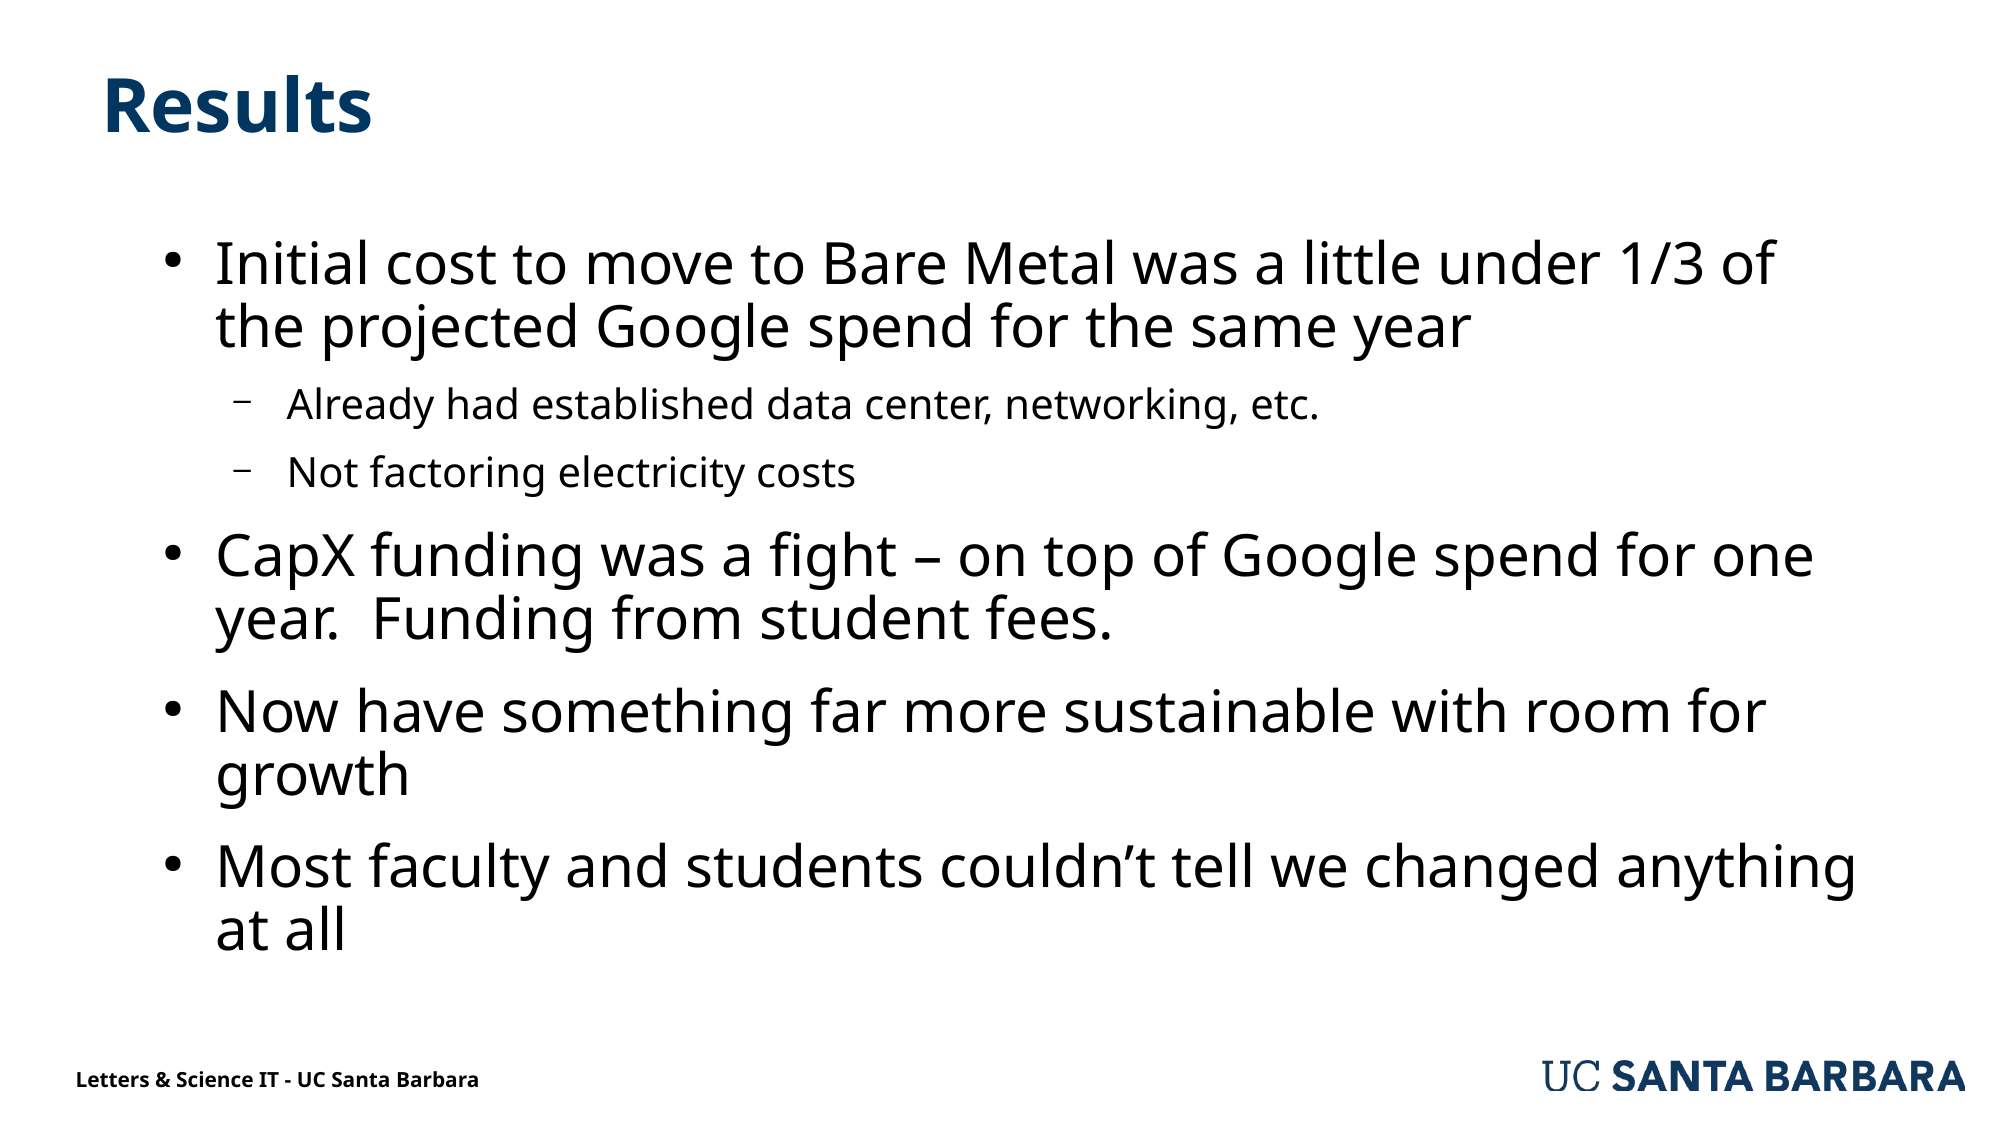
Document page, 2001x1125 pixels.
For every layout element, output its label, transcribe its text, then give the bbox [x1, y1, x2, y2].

list Initial cost to move to Bare Metal was a little under 1/3 of the projected Google spend for the same year Already had established data center, networking, etc. Not factoring electricity costs CapX funding was a fight – on top of Google spend for one year. Funding from student fees. Now have something far more sustainable with room for growth Most faculty and students couldn’t tell we changed anything at all [129, 226, 1879, 941]
title Results [86, 59, 1914, 158]
